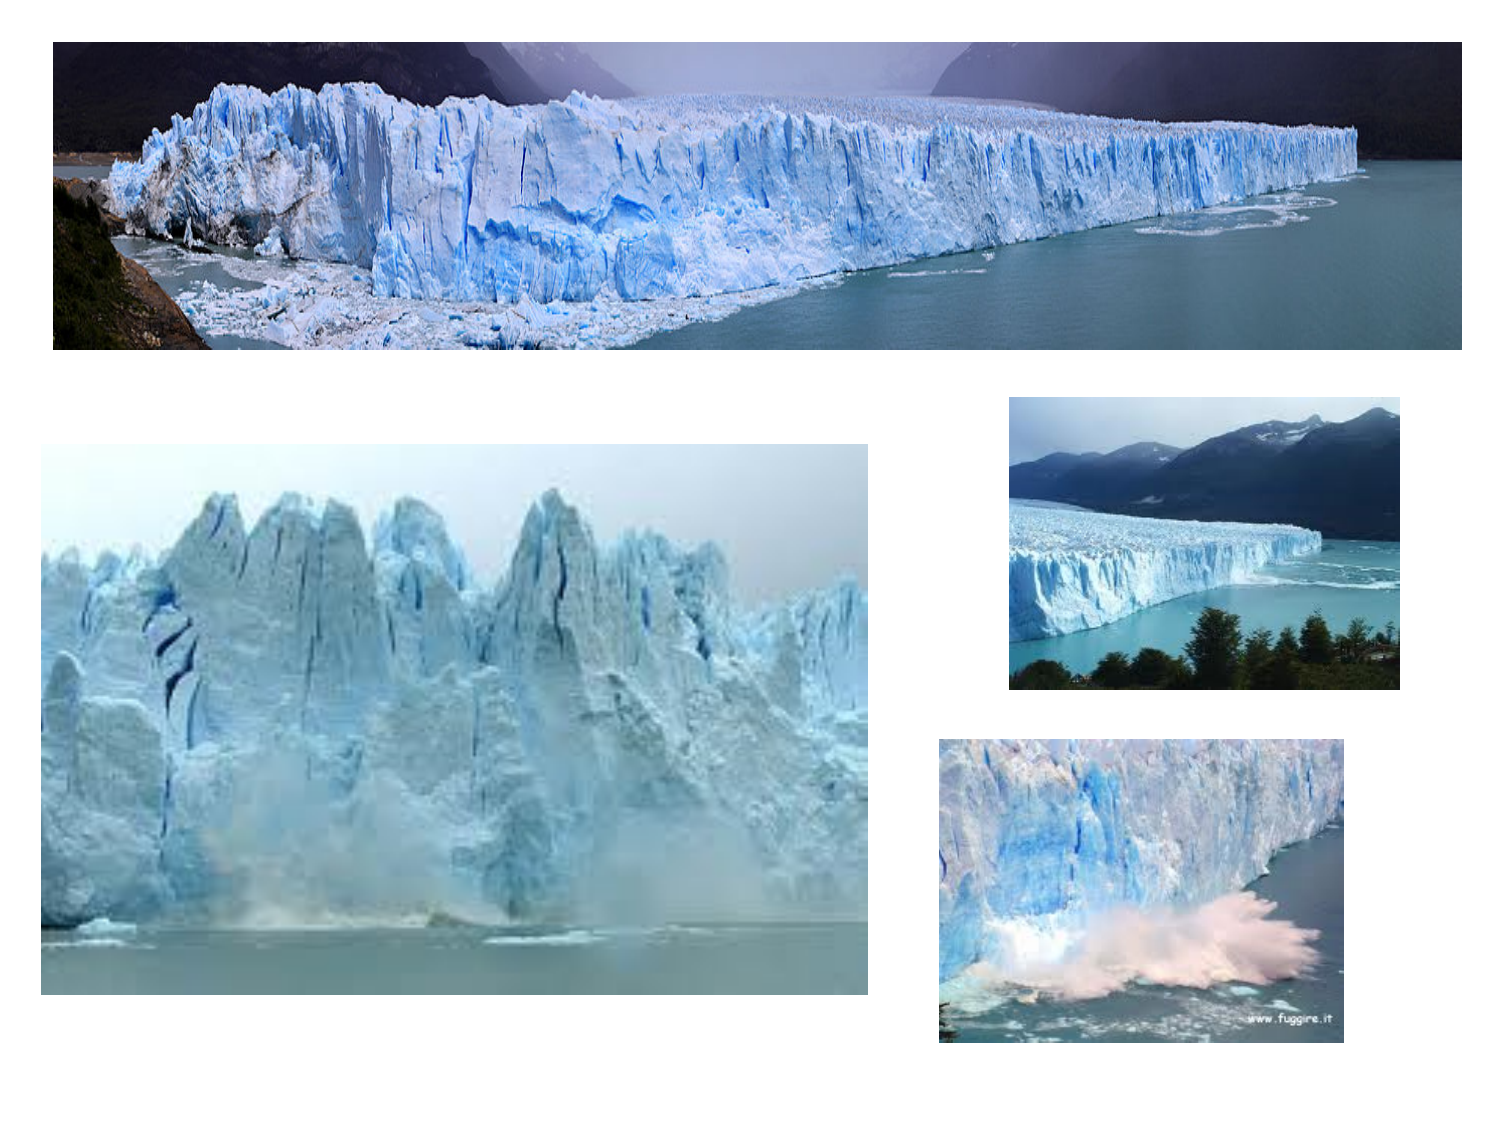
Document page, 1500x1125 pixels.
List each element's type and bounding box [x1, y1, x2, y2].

picture [1009, 397, 1400, 690]
picture [53, 42, 1462, 350]
picture [939, 739, 1344, 1043]
picture [41, 444, 868, 995]
